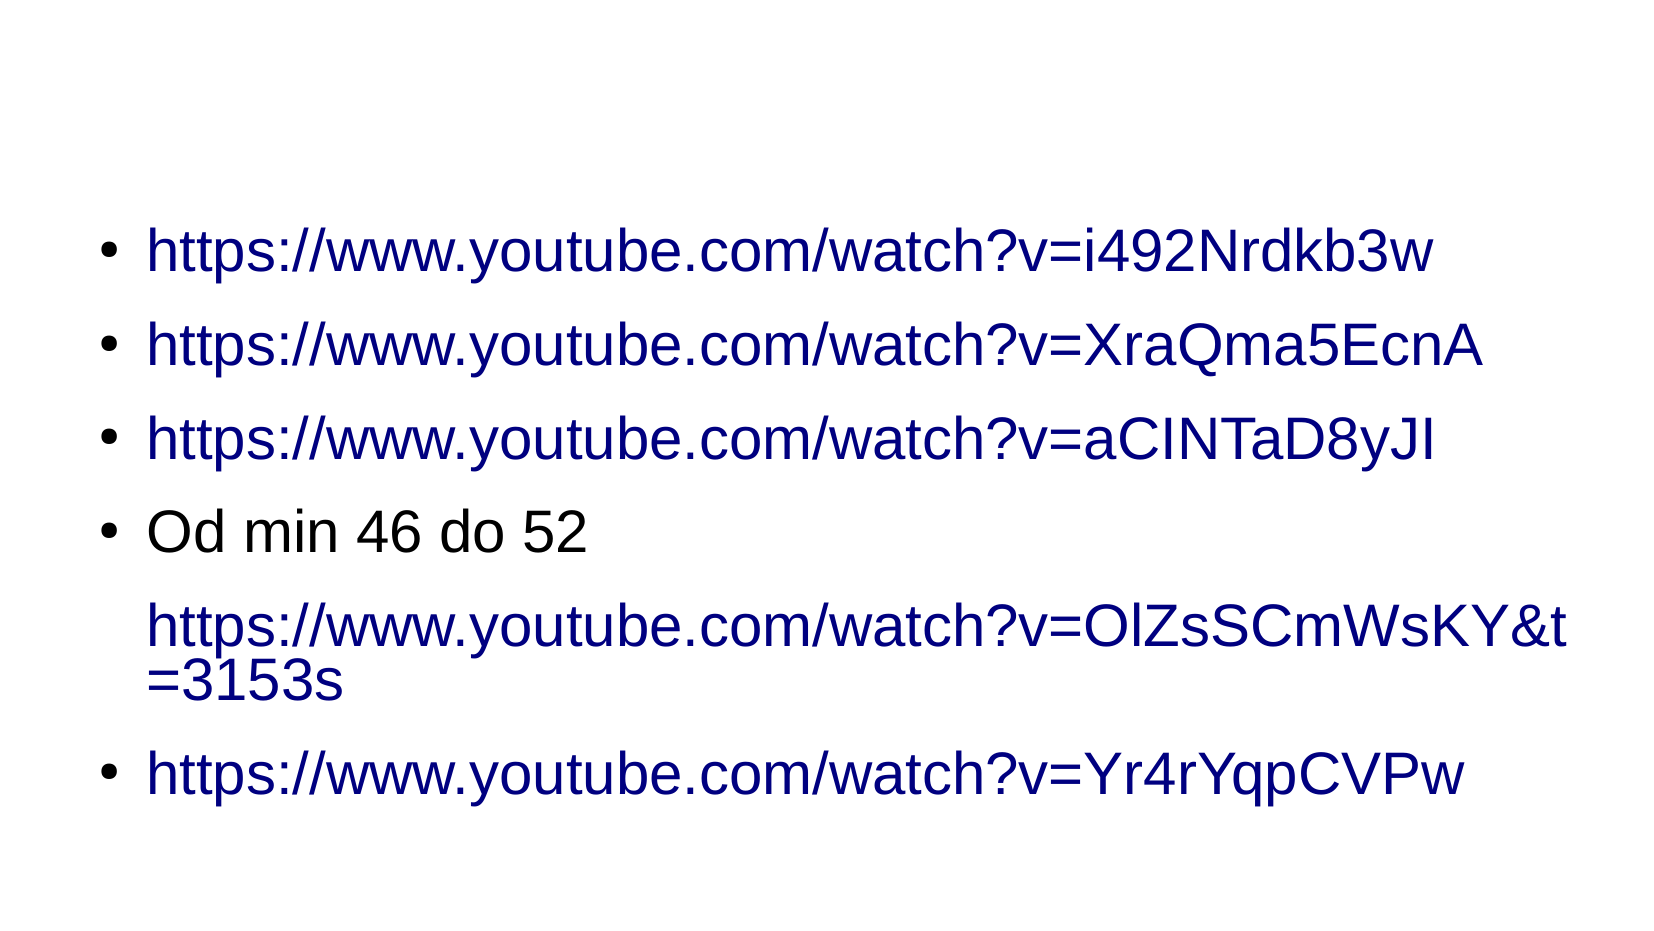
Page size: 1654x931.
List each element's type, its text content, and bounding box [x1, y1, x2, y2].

list https://www.youtube.com/watch?v=i492Nrdkb3w https://www.youtube.com/watch?v=XraQma5EcnA https://www.youtube.com/watch?v=aCINTaD8yJI Od min 46 do 52 https://www.youtube.com/watch?v=OlZsSCmWsKY&t=3153s https://www.youtube.com/watch?v=Yr4rYqpCVPw [82, 217, 1571, 758]
